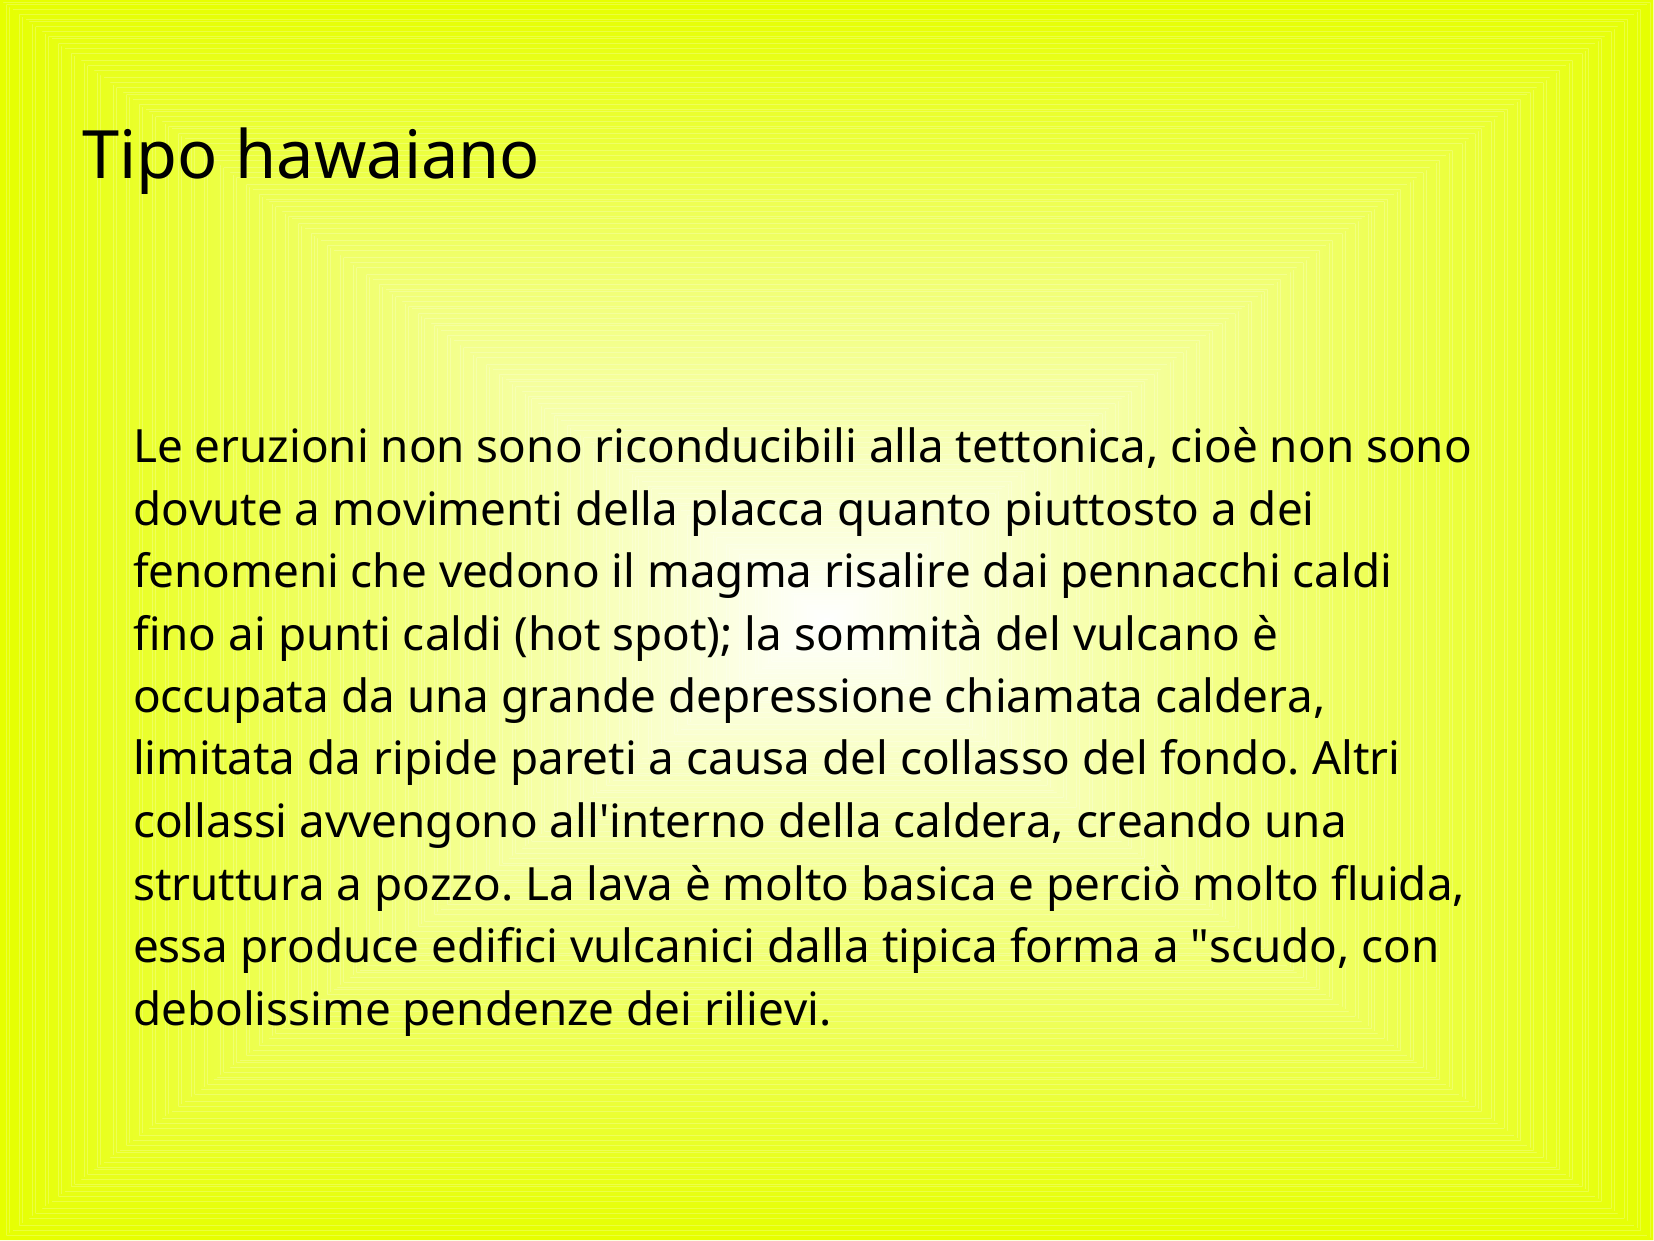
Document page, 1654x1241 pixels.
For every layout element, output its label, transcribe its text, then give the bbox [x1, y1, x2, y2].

title Tipo hawaiano [82, 56, 1571, 250]
text_box Le eruzioni non sono riconducibili alla tettonica, cioè non sono dovute a movimenti della placca quanto piuttosto a dei fenomeni che vedono il magma risalire dai pennacchi caldi fino ai punti caldi (hot spot); la sommità del vulcano è occupata da una grande depressione chiamata caldera, limitata da ripide pareti a causa del collasso del fondo. Altri collassi avvengono all'interno della caldera, creando una struttura a pozzo. La lava è molto basica e perciò molto fluida, essa produce edifici vulcanici dalla tipica forma a "scudo, con debolissime pendenze dei rilievi. [133, 413, 1477, 1123]
